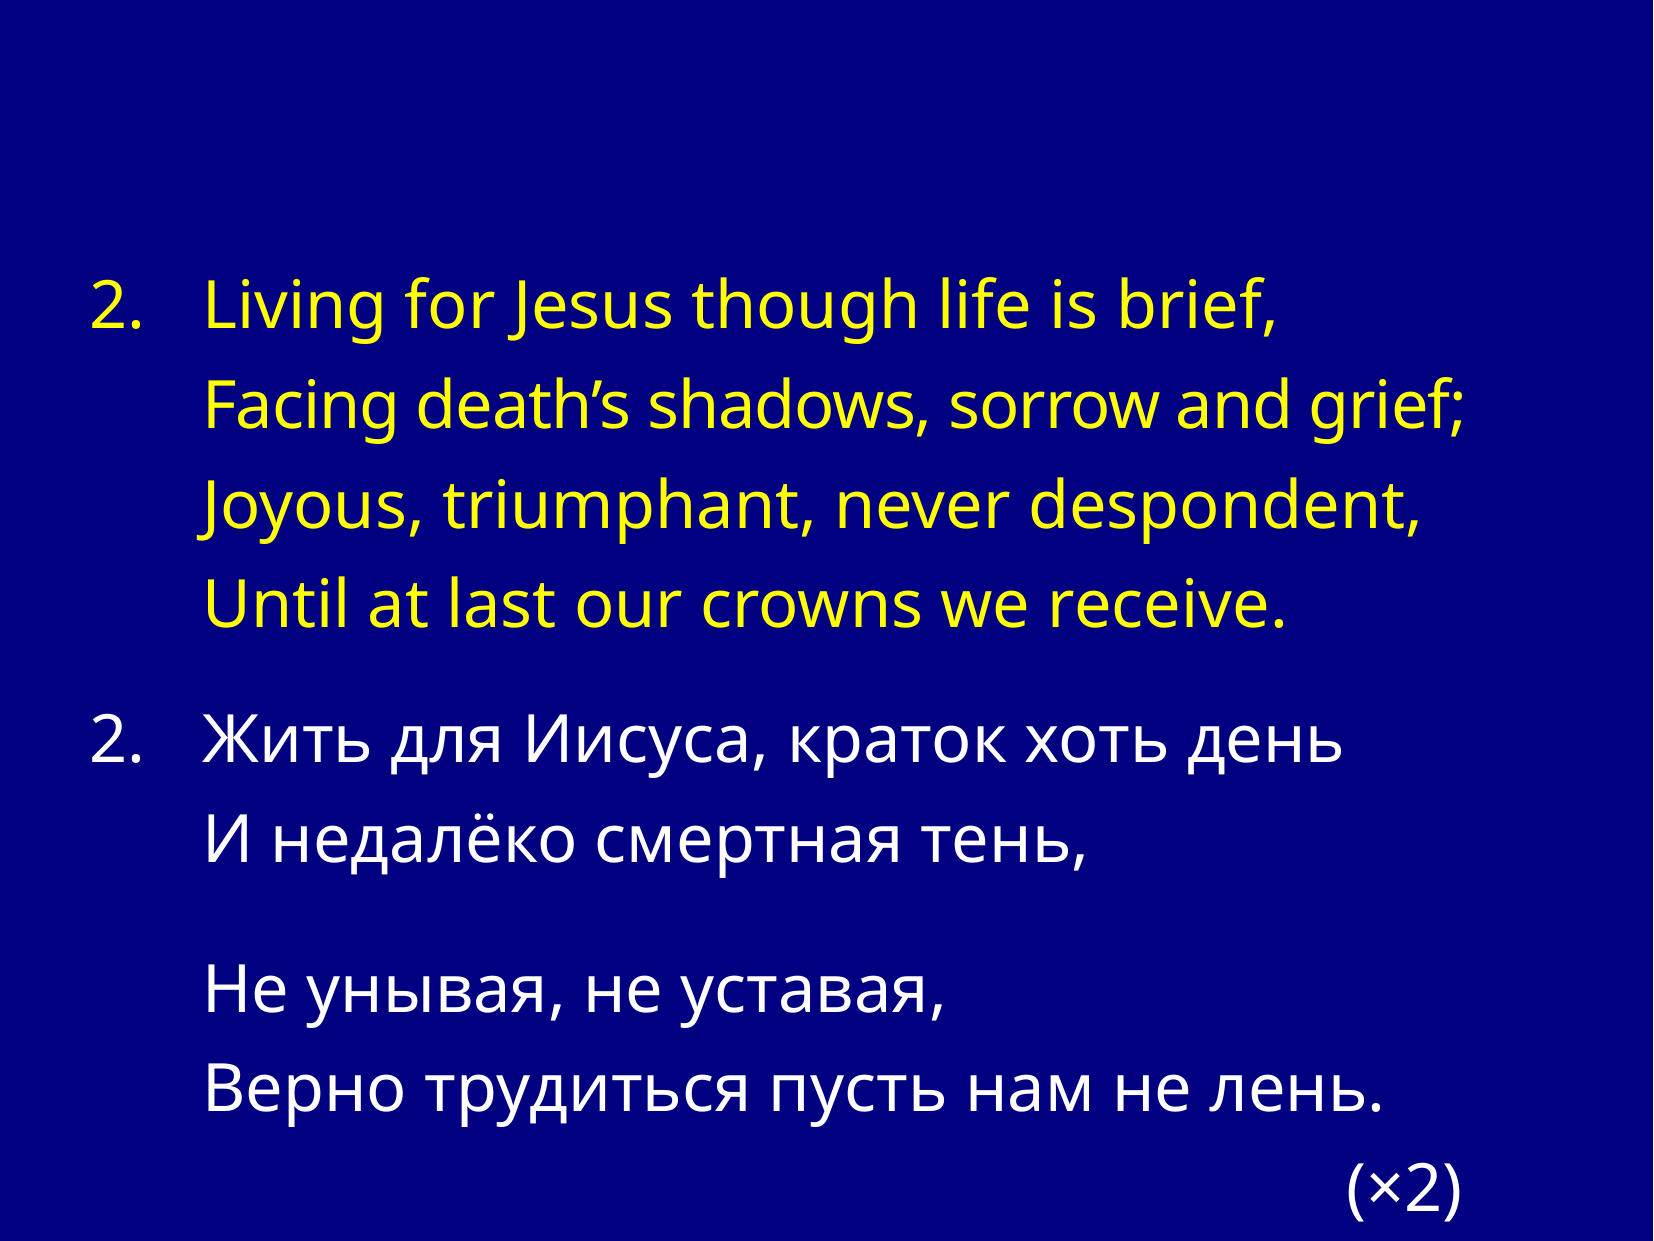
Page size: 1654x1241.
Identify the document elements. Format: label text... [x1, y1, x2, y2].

text_box 2. Жить для Иисуса, краток хоть день И недалёко смертная тень, Не унывая, не уставая, Верно трудиться пусть нам не лень. (×2) [75, 675, 1576, 1163]
text_box 2. Living for Jesus though life is brief, Facing death’s shadows, sorrow and grief; Joyous, triumphant, never despondent, Until at last our crowns we receive. [75, 150, 1653, 638]
